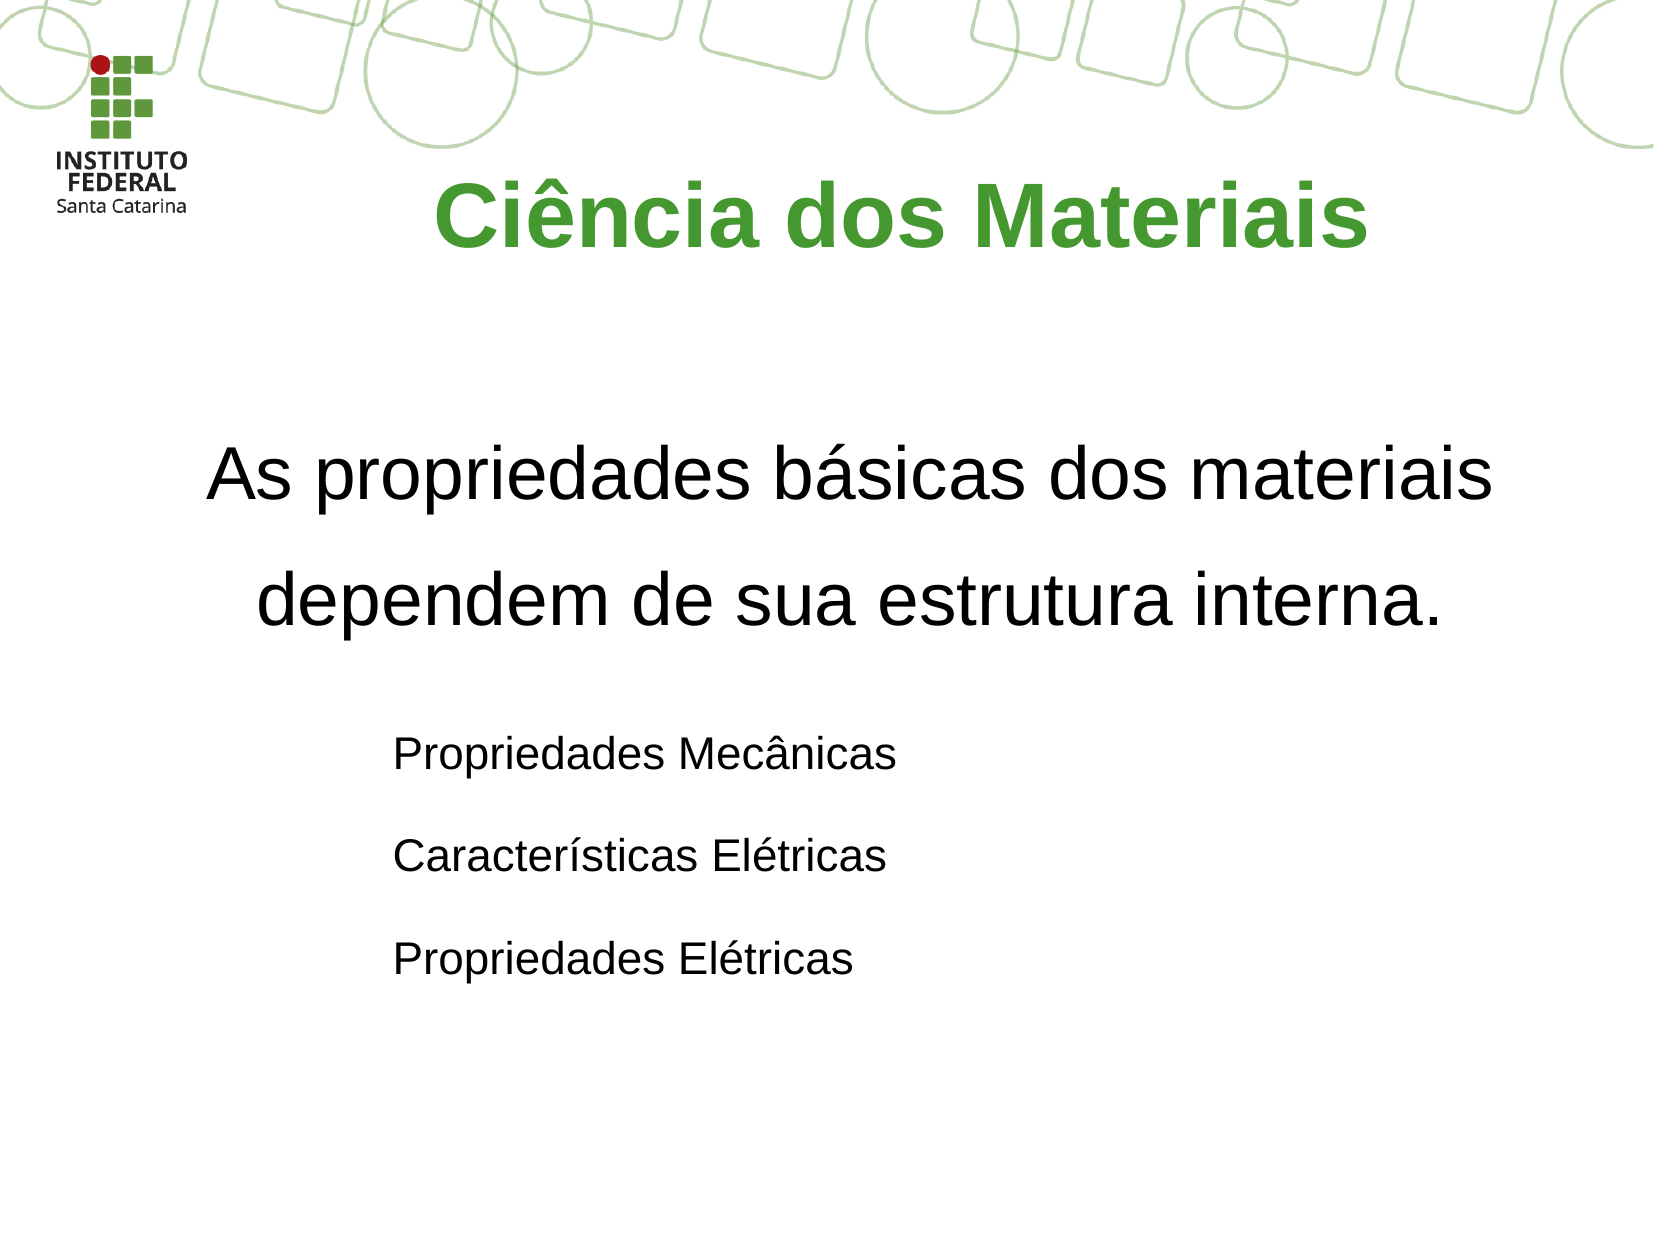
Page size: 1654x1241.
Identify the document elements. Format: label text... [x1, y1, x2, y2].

picture [0, 0, 1654, 1169]
title Ciência dos Materiais [259, 111, 1571, 319]
text_box Propriedades Mecânicas Características Elétricas Propriedades Elétricas [377, 720, 1406, 990]
list As propriedades básicas dos materiais dependem de sua estrutura interna. [59, 389, 1571, 1130]
